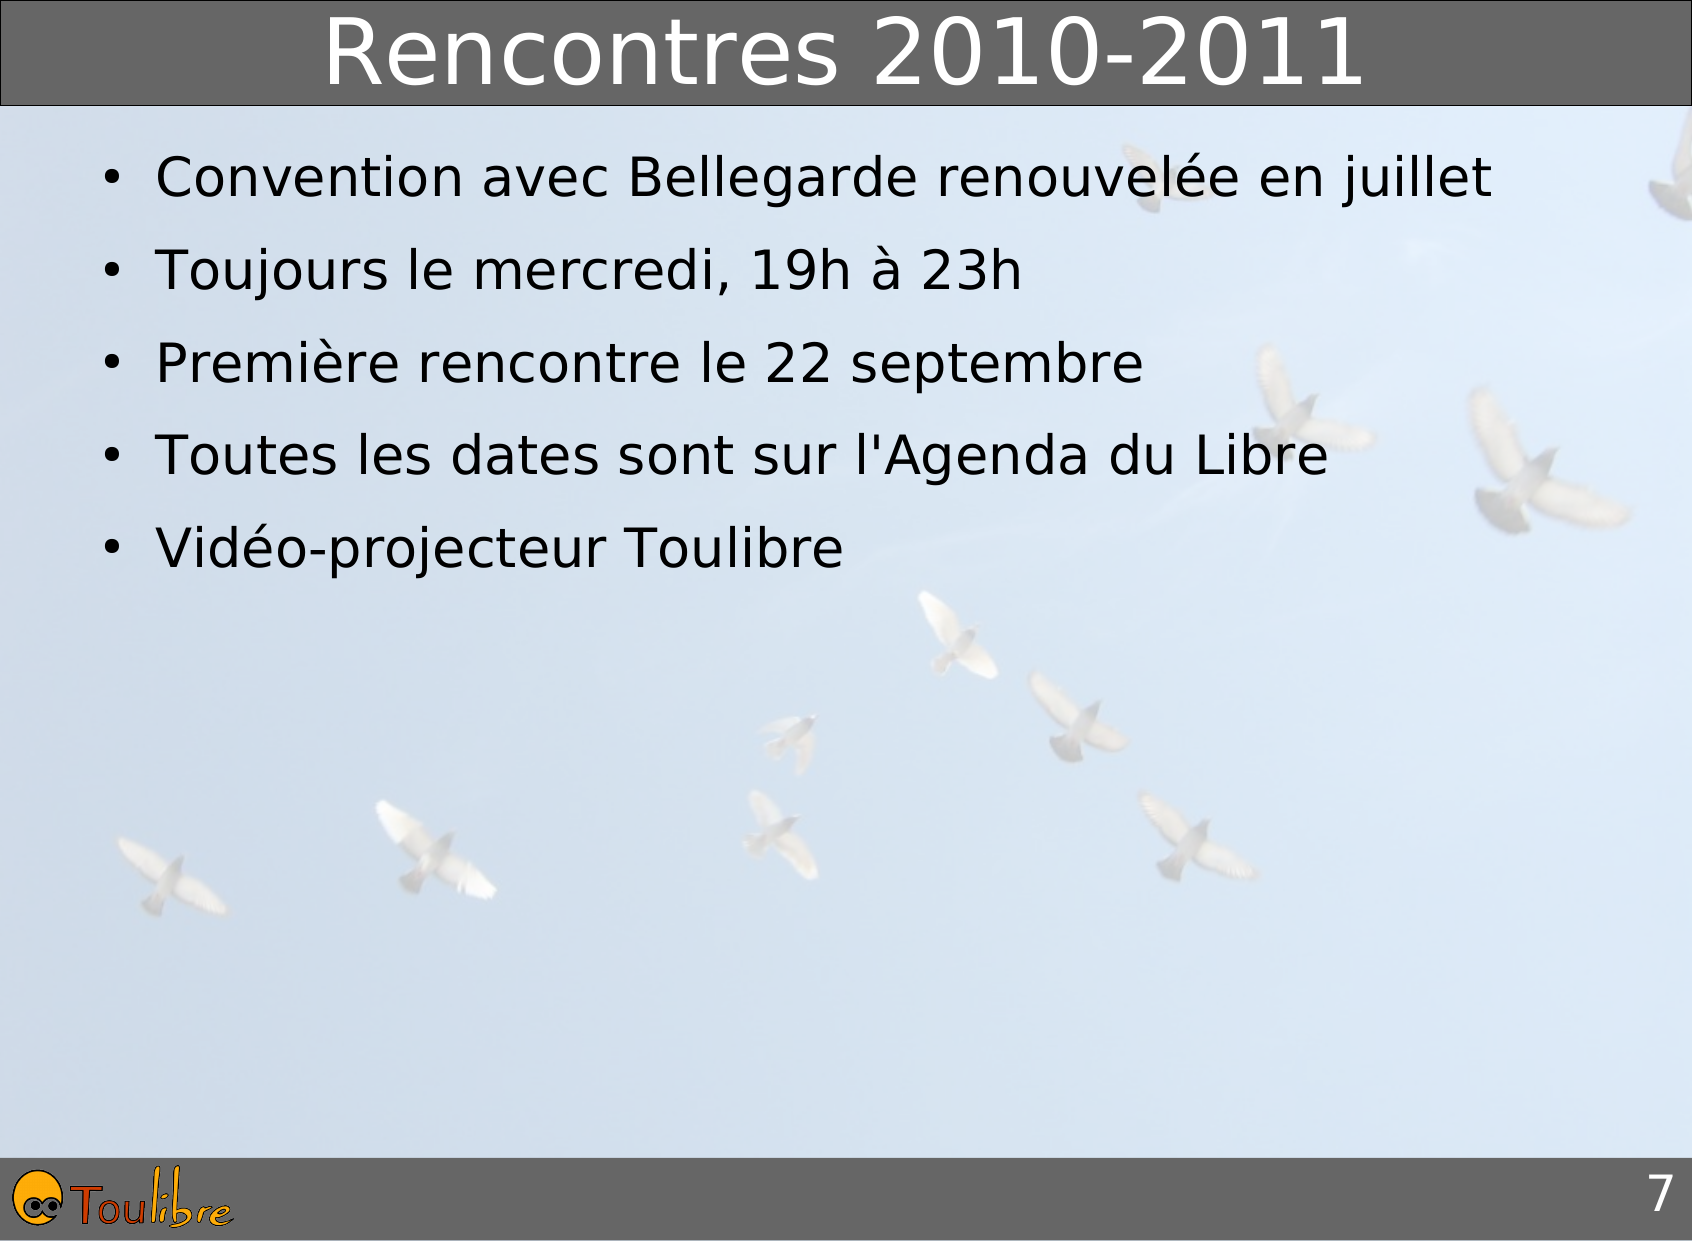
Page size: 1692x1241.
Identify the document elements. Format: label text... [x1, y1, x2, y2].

list Convention avec Bellegarde renouvelée en juillet Toujours le mercredi, 19h à 23h Première rencontre le 22 septembre Toutes les dates sont sur l'Agenda du Libre Vidéo-projecteur Toulibre [84, 146, 1608, 1109]
picture [12, 1165, 234, 1228]
title Rencontres 2010-2011 [0, 0, 1692, 107]
